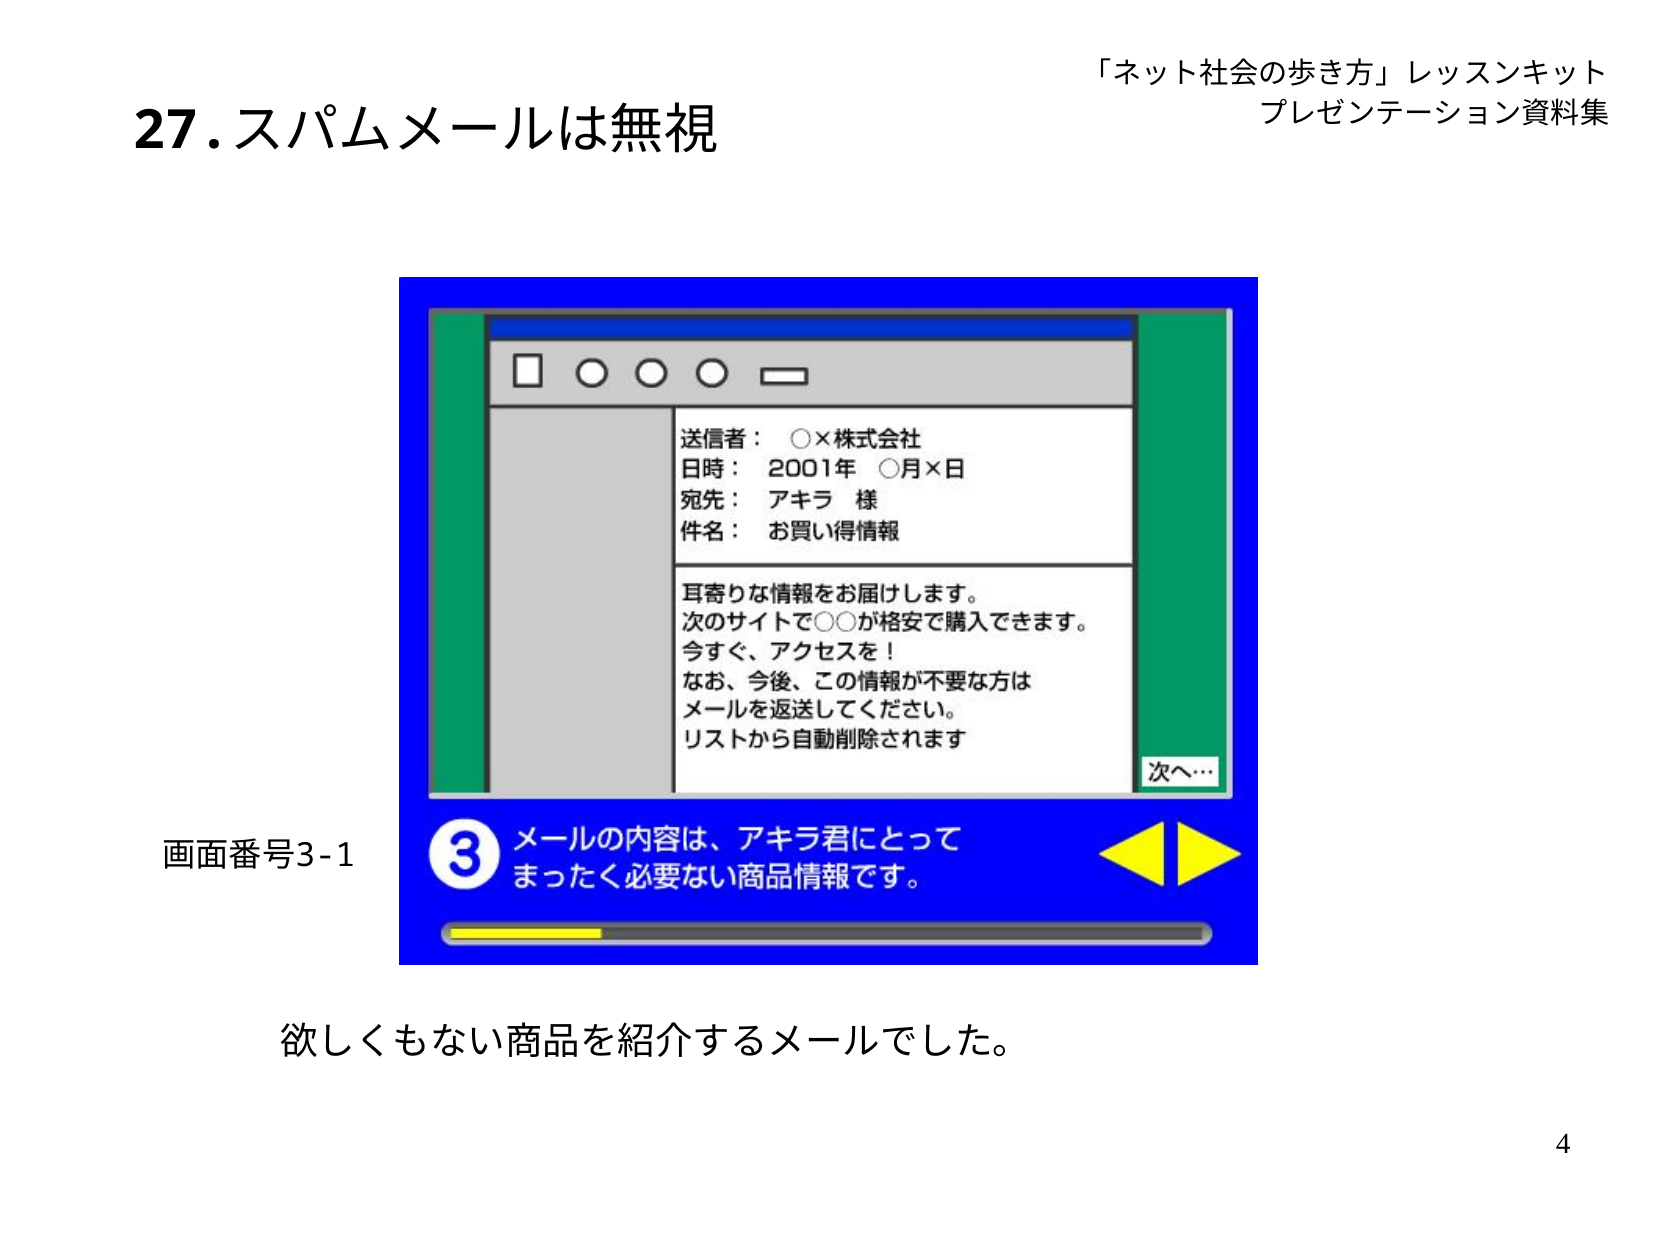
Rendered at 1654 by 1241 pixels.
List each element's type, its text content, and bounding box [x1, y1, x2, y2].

text_box 画面番号3-1 [147, 826, 384, 882]
text_box 欲しくもない商品を紹介するメールでした。 [265, 1003, 1447, 1074]
text_box 「ネット社会の歩き方」レッスンキット プレゼンテーション資料集 [1062, 44, 1625, 139]
text_box 27.スパムメールは無視 [118, 88, 1241, 169]
picture [399, 277, 1258, 965]
